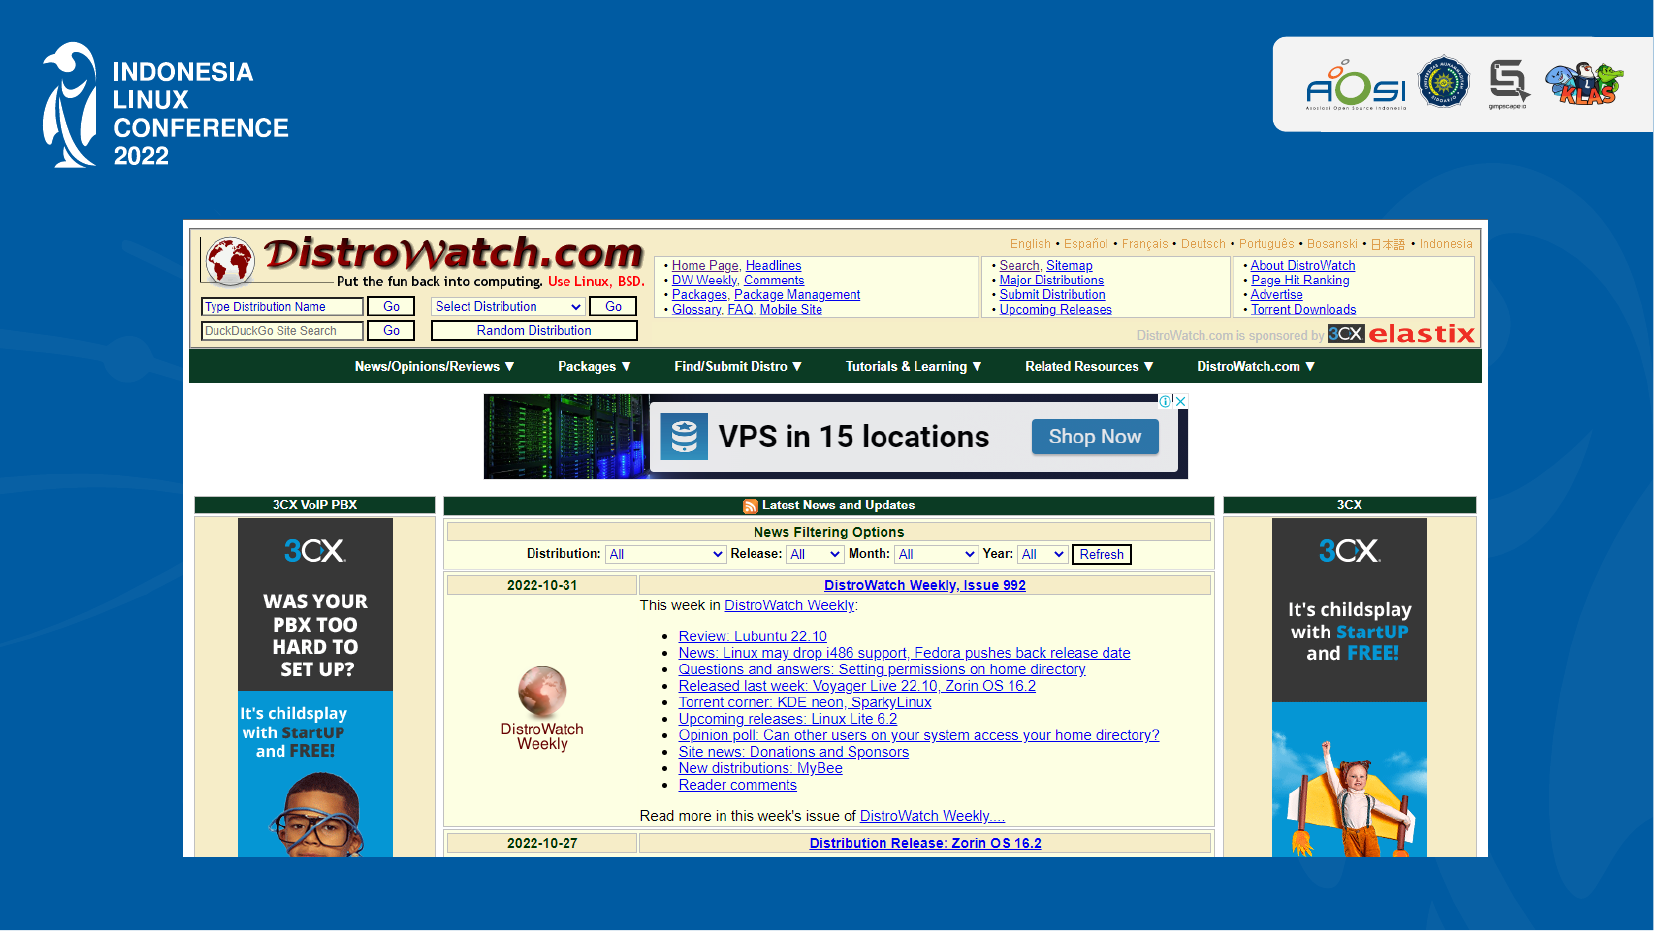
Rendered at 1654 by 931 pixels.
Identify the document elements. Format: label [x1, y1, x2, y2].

picture [322, 745, 328, 756]
picture [337, 728, 342, 737]
picture [1545, 62, 1624, 105]
picture [183, 219, 1488, 857]
picture [1417, 54, 1471, 108]
picture [312, 745, 318, 756]
picture [291, 745, 297, 756]
picture [283, 728, 290, 737]
picture [269, 772, 363, 857]
picture [325, 728, 333, 737]
picture [301, 745, 309, 756]
